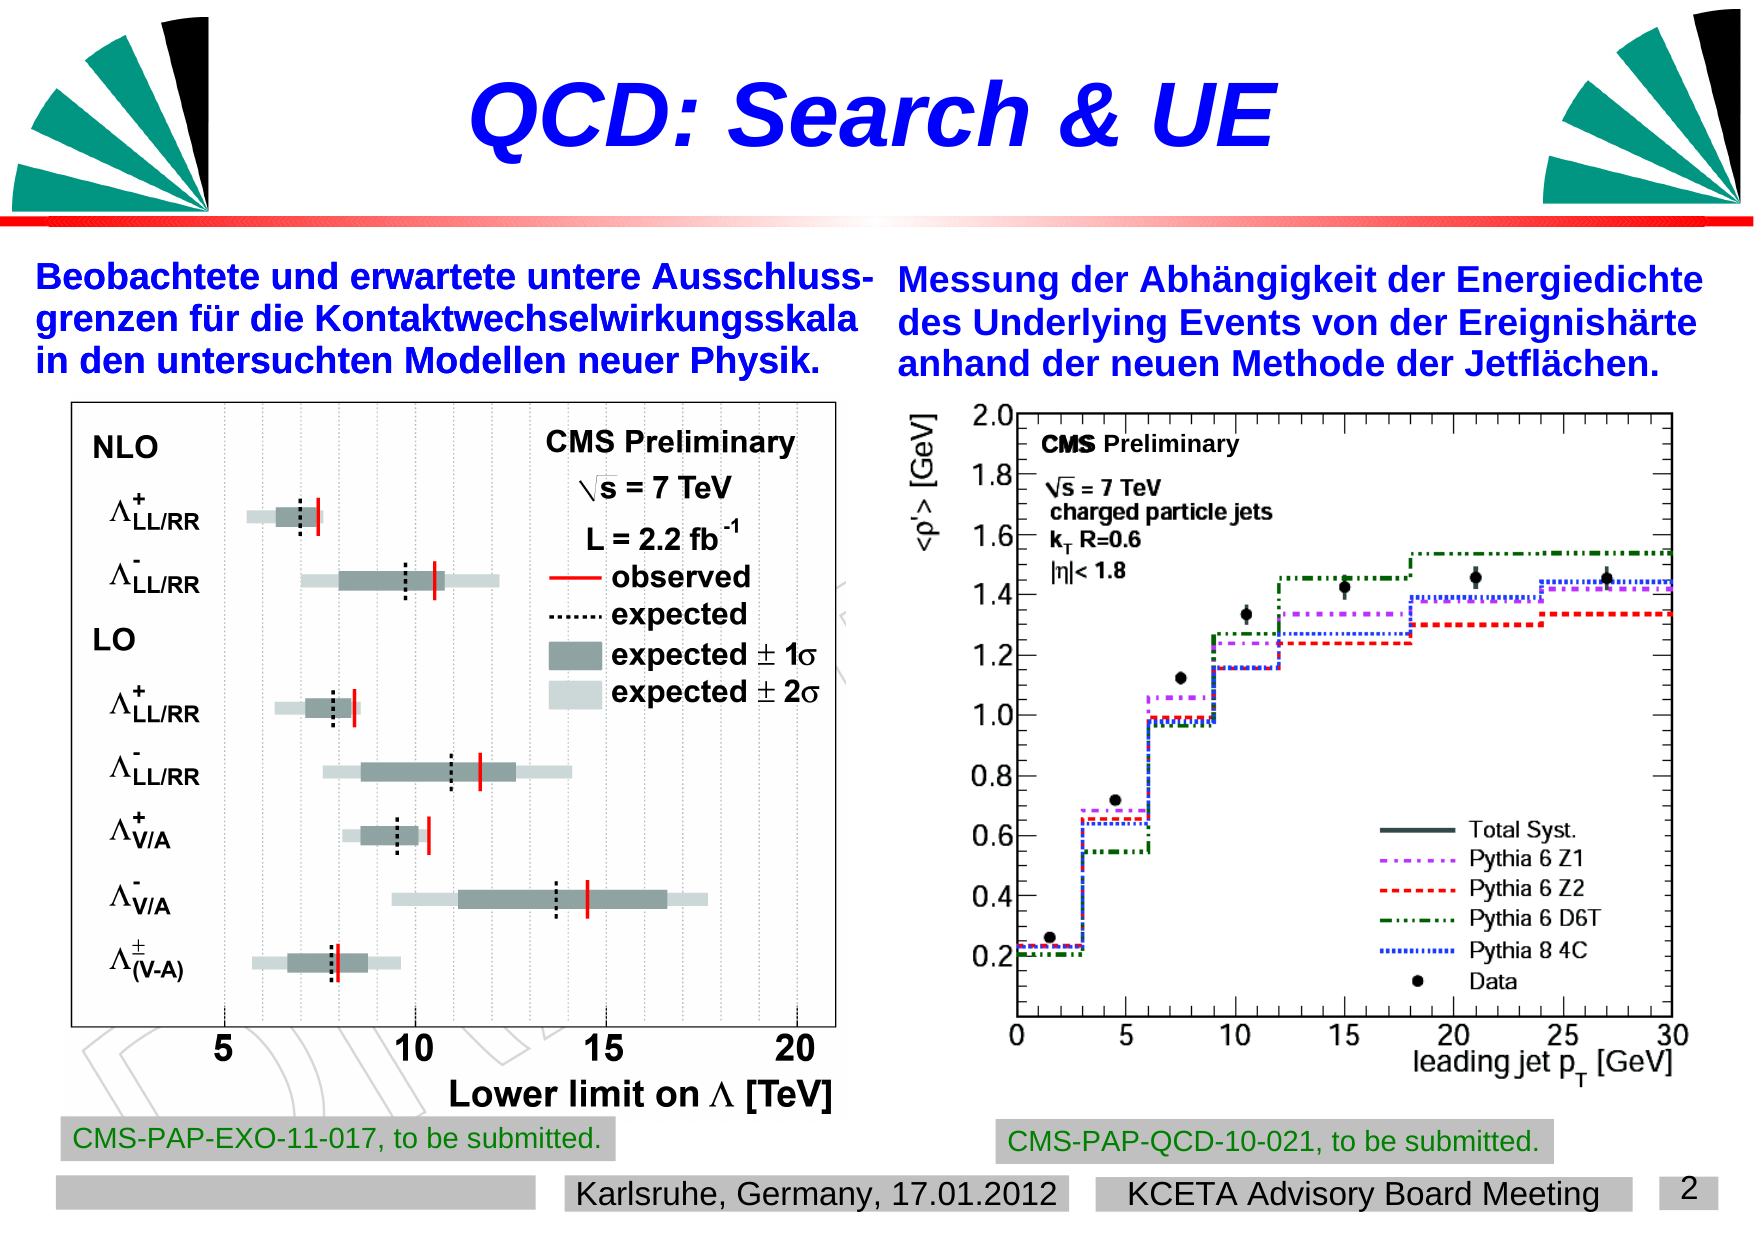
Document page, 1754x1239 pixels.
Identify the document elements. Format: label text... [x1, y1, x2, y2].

text_box Messung der Abhängigkeit der Energiedichte des Underlying Events von der Ereignishärte anhand der neuen Methode der Jetflächen. [885, 253, 1716, 391]
picture [1543, 9, 1741, 206]
picture [66, 394, 846, 1124]
picture [899, 398, 1696, 1092]
text_box CMS-PAP-QCD-10-021, to be submitted. [995, 1119, 1554, 1164]
text_box CMS Preliminary [1029, 424, 1252, 464]
text_box CMS-PAP-EXO-11-017, to be submitted. [60, 1116, 616, 1162]
title QCD: Search & UE [220, 22, 1525, 207]
text_box Beobachtete und erwartete untere Ausschluss- grenzen für die Kontaktwechselwirkungsskala in den untersuchten Modellen neuer Physik. [23, 249, 887, 388]
picture [12, 17, 209, 214]
